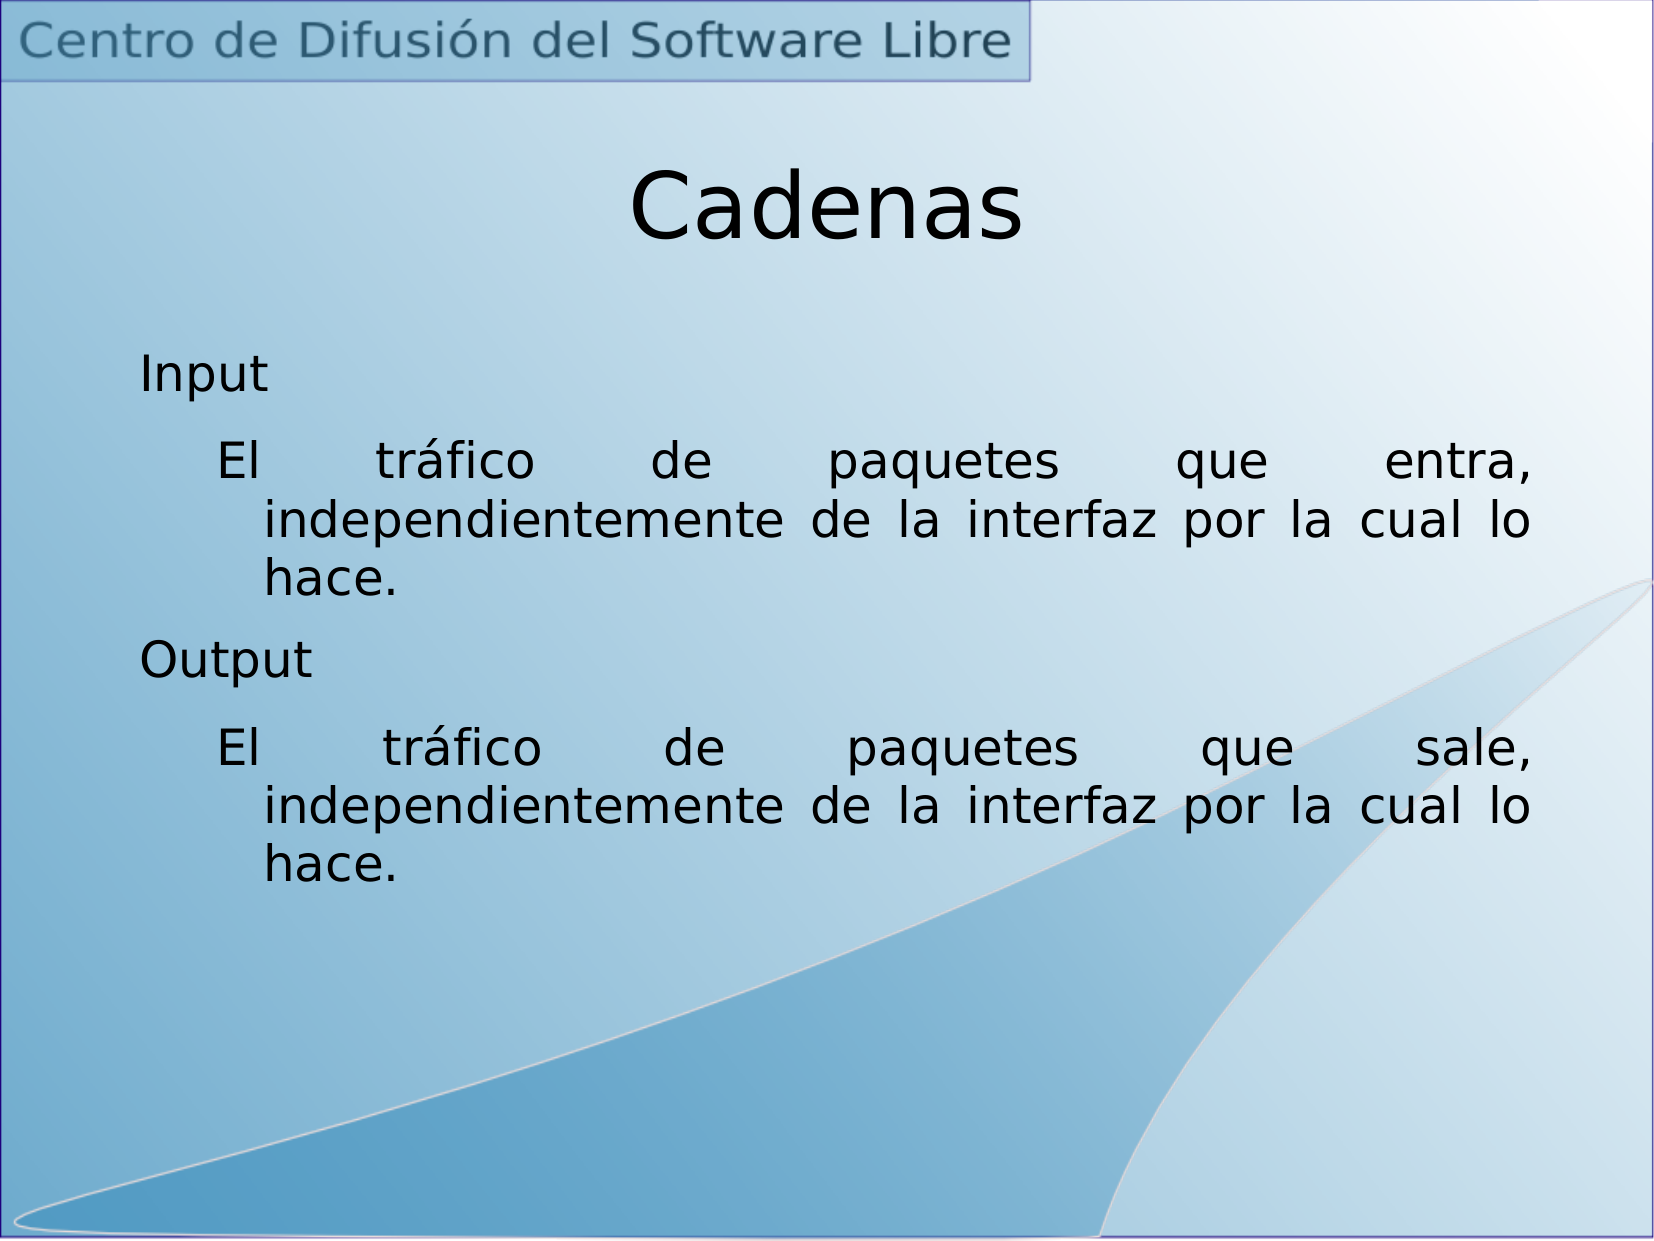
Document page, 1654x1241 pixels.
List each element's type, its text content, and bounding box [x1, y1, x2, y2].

list Input El tráfico de paquetes que entra, independientemente de la interfaz por la cual lo hace. Output El tráfico de paquetes que sale, independientemente de la interfaz por la cual lo hace. [121, 344, 1534, 1127]
title Cadenas [121, 102, 1534, 311]
picture [0, 0, 1654, 1241]
